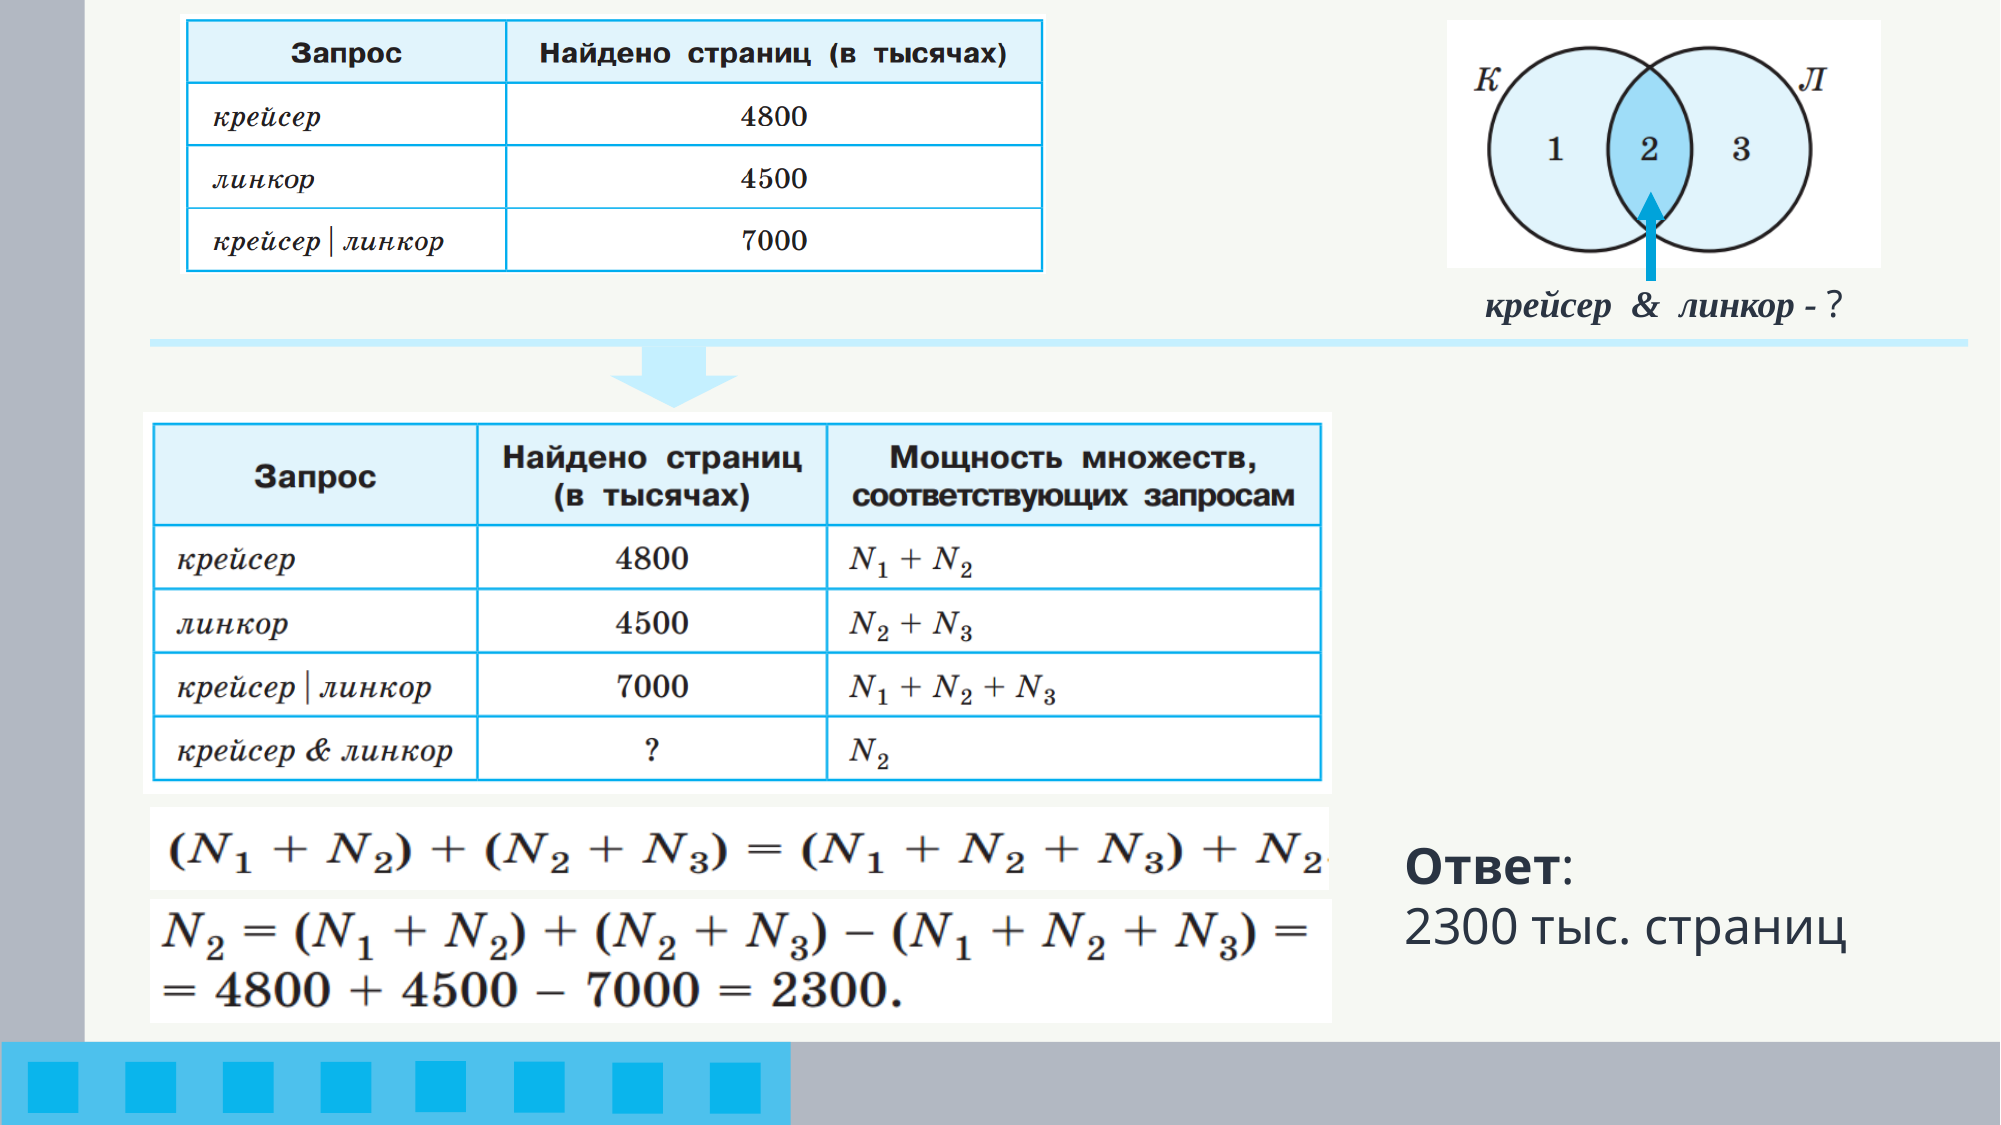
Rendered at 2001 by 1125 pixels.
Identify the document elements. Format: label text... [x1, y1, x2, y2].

picture [143, 412, 1332, 794]
picture [150, 899, 1332, 1023]
picture [1447, 20, 1881, 268]
text_box Ответ: 2300 тыс. страниц [1390, 827, 1927, 963]
text_box крейсер & линкор - ? [1470, 272, 1858, 333]
text_box [150, 339, 1969, 408]
picture [180, 14, 1046, 274]
picture [150, 807, 1329, 890]
